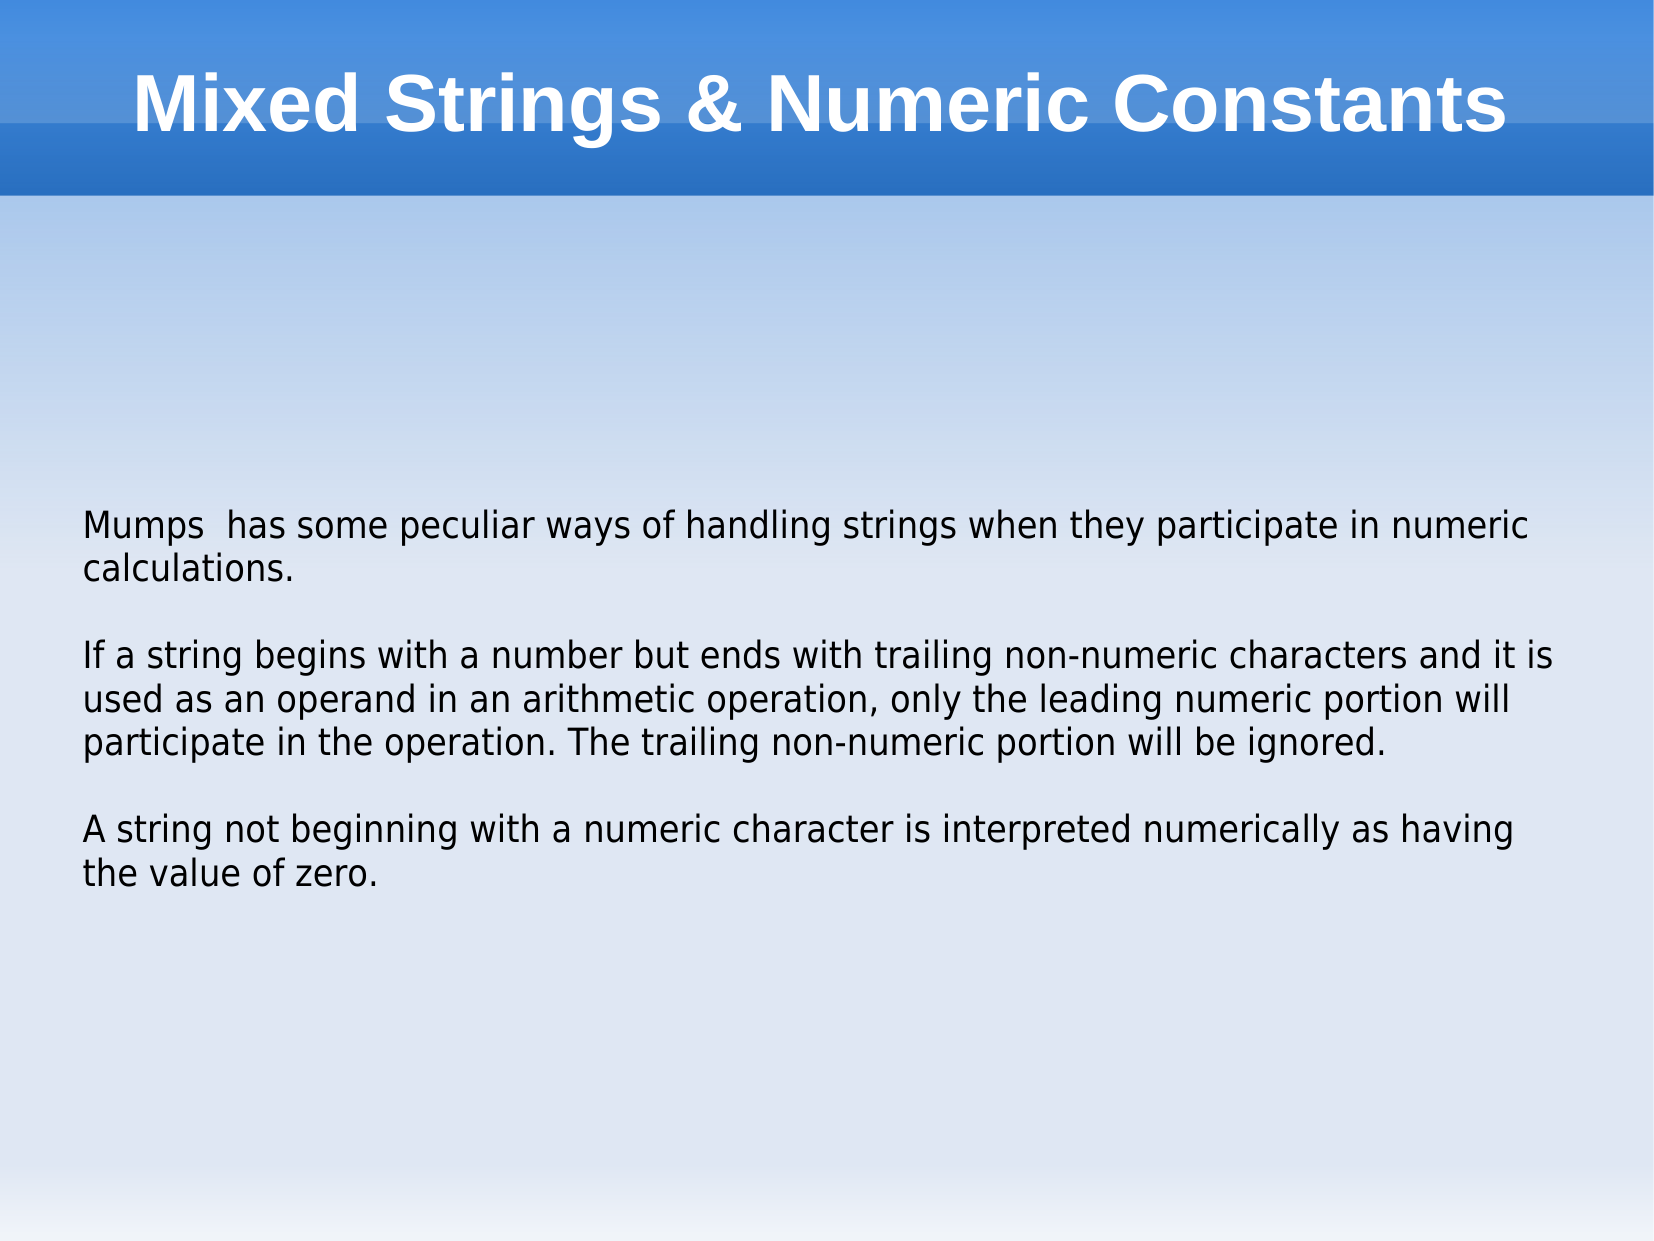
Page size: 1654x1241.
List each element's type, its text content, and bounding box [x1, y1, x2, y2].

picture [0, 0, 1654, 1241]
subtitle Mumps has some peculiar ways of handling strings when they participate in numeric calculations. If a string begins with a number but ends with trailing non-numeric characters and it is used as an operand in an arithmetic operation, only the leading numeric portion will participate in the operation. The trailing non-numeric portion will be ignored. A string not beginning with a numeric character is interpreted numerically as having the value of zero. [82, 290, 1571, 1109]
title Mixed Strings & Numeric Constants [76, 0, 1565, 208]
